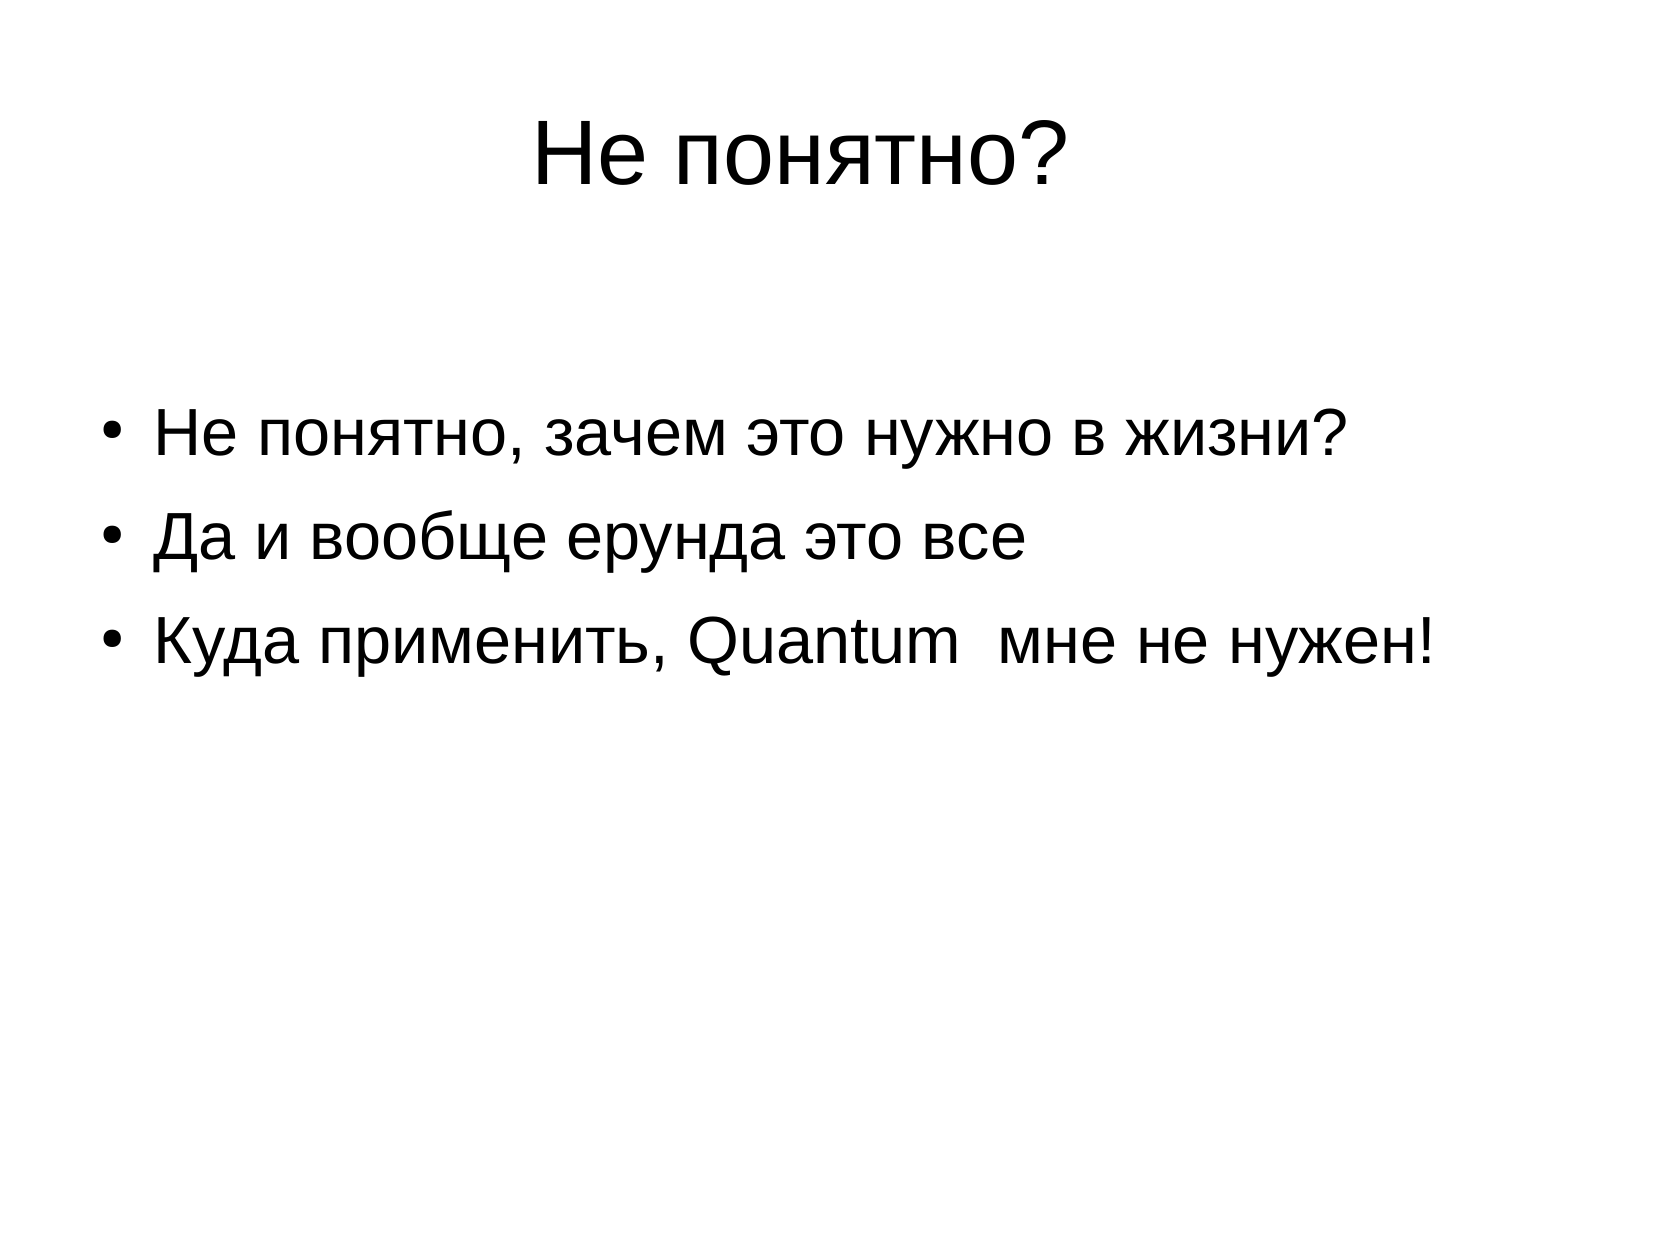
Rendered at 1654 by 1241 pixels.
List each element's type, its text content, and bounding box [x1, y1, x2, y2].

title Не понятно? [82, 49, 1571, 257]
list Не понятно, зачем это нужно в жизни? Да и вообще ерунда это все Куда применить, Quantum мне не нужен! [82, 290, 1538, 1010]
